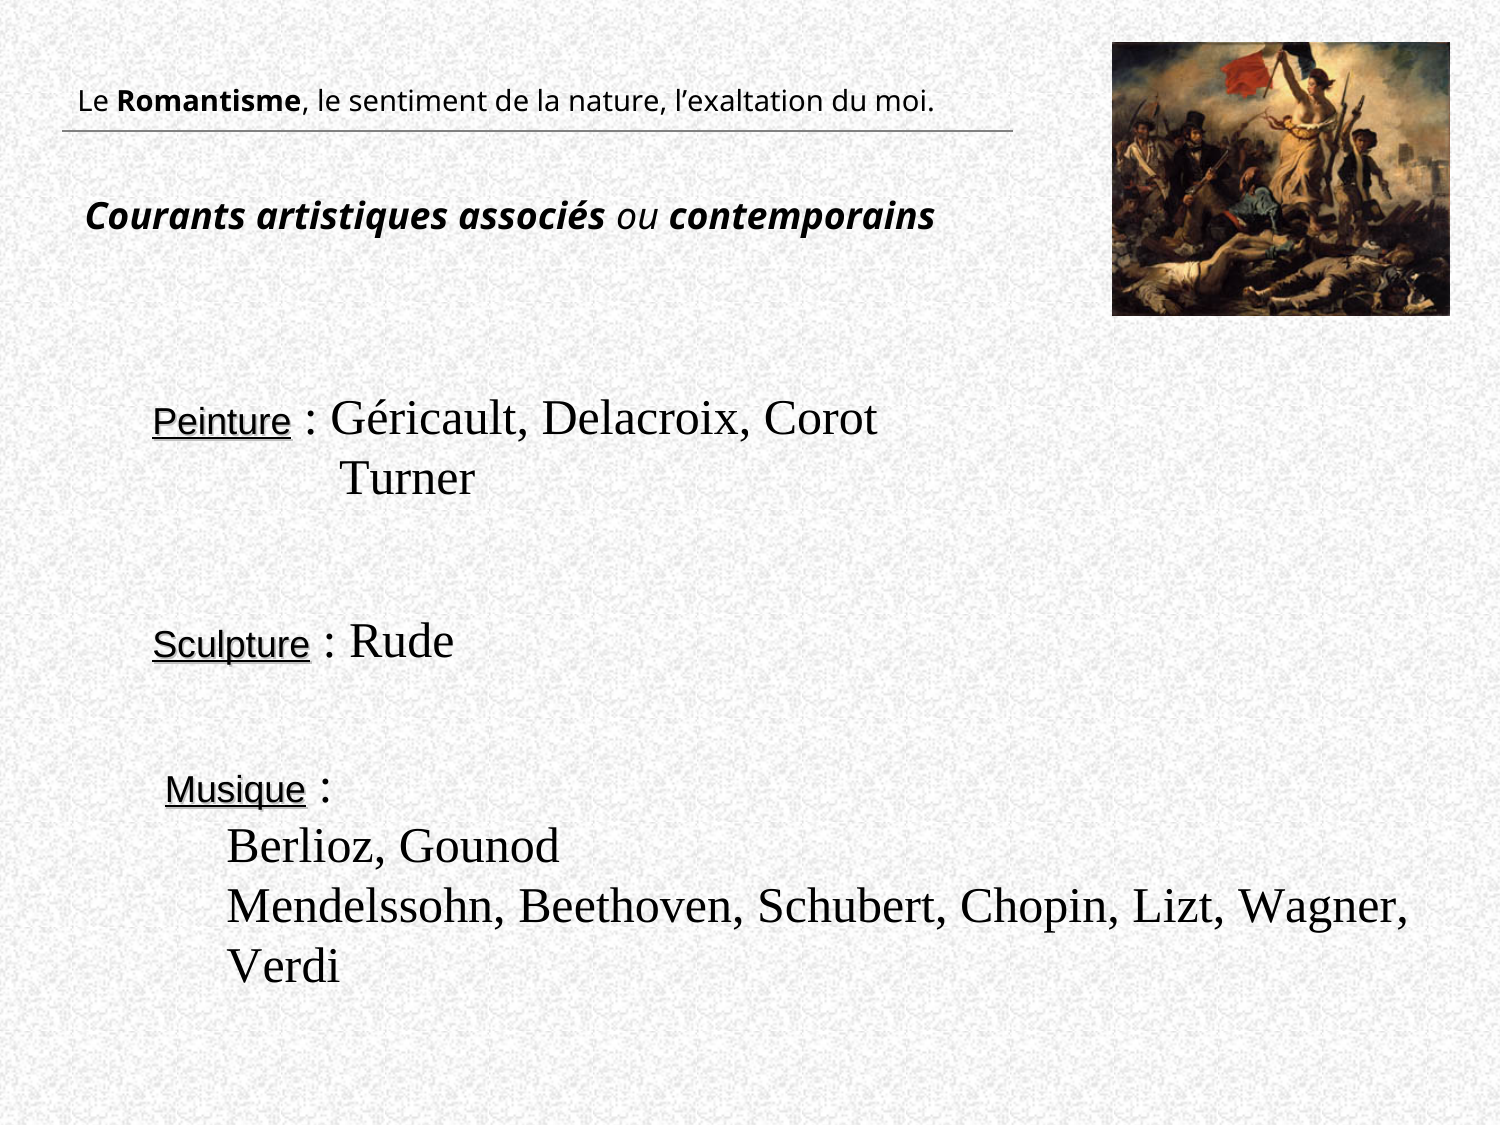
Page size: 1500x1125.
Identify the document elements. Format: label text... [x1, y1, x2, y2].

picture [0, 0, 1500, 1125]
text_box Le Romantisme, le sentiment de la nature, l’exaltation du moi. [62, 74, 959, 126]
text_box Sculpture : Rude [137, 599, 1426, 676]
text_box Peinture : Géricault, Delacroix, Corot Turner [137, 377, 1426, 513]
text_box Musique : Berlioz, Gounod Mendelssohn, Beethoven, Schubert, Chopin, Lizt, Wagner, Verdi [150, 745, 1426, 1001]
text_box Courants artistiques associés ou contemporains [69, 184, 1112, 245]
